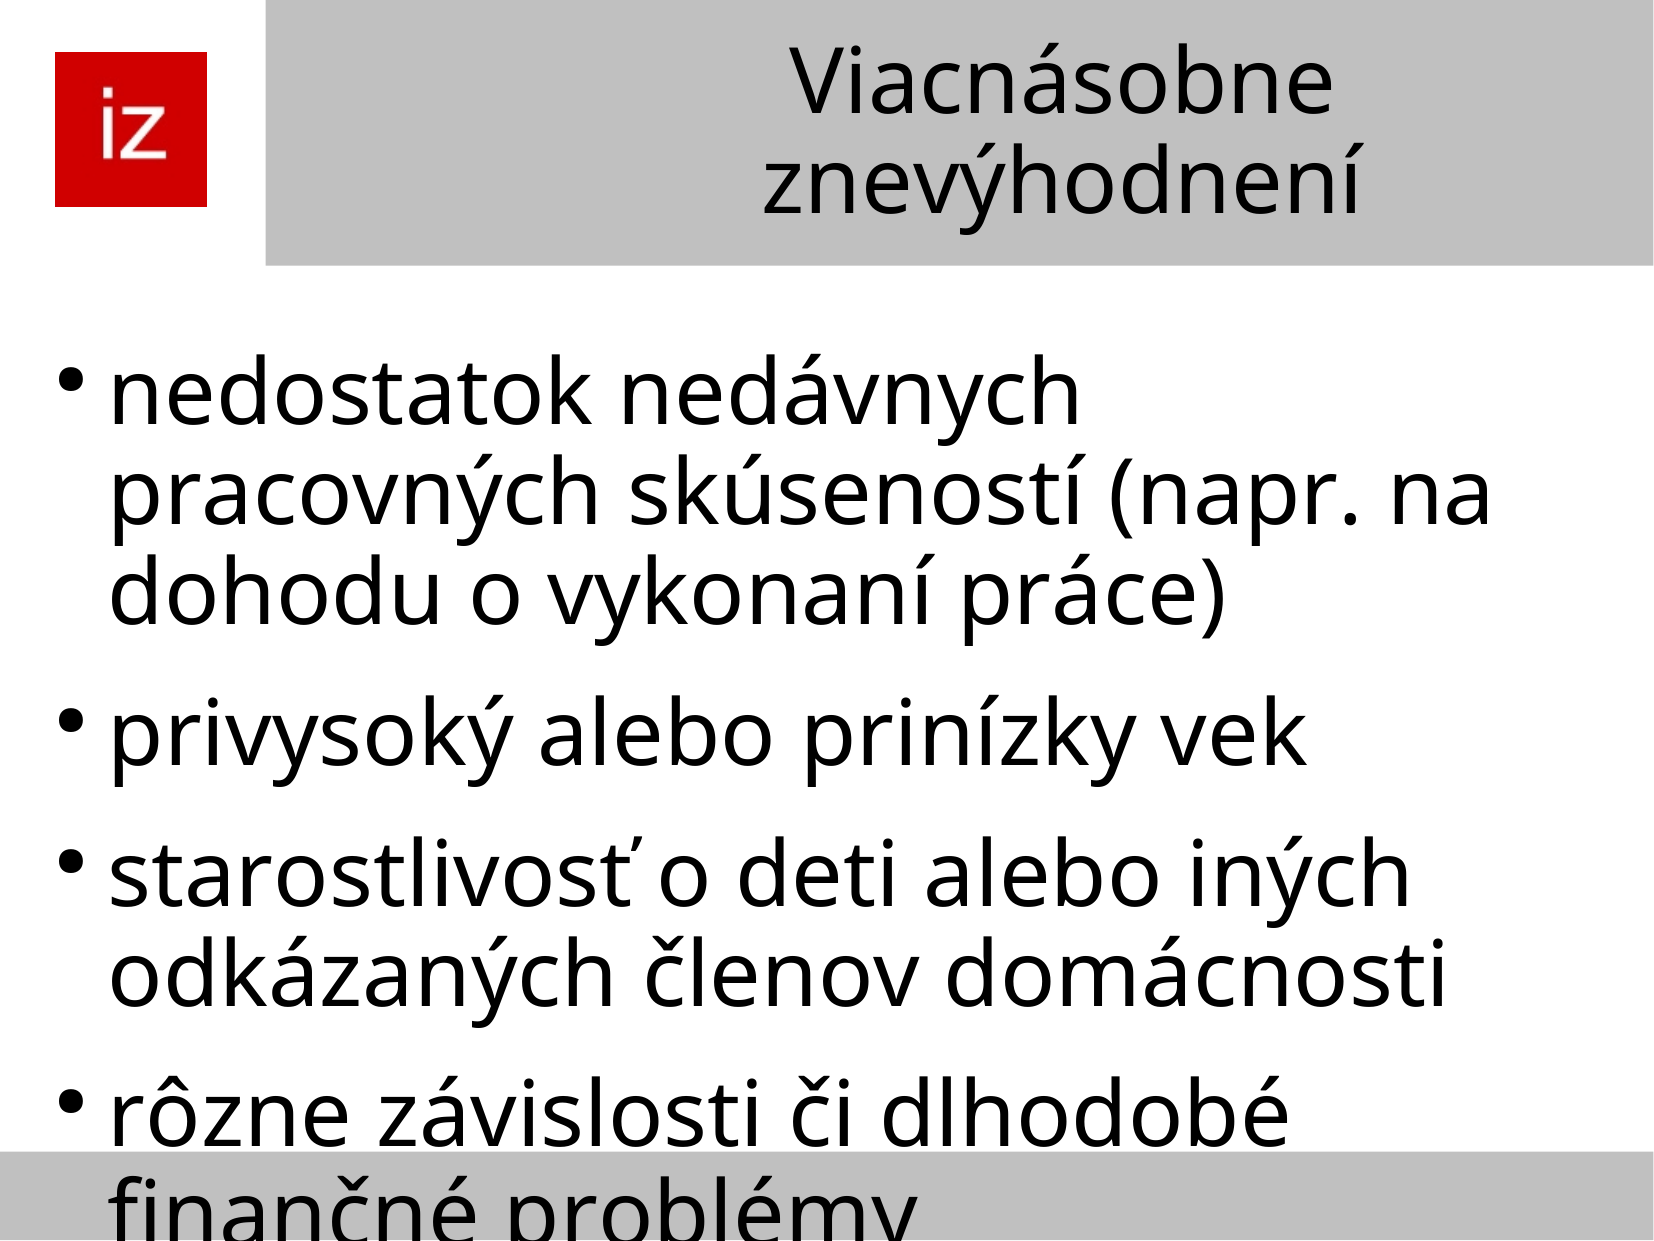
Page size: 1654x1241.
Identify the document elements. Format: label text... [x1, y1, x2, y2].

list nedostatok nedávnych pracovných skúseností (napr. na dohodu o vykonaní práce) privysoký alebo prinízky vek starostlivosť o deti alebo iných odkázaných členov domácnosti rôzne závislosti či dlhodobé finančné problémy [0, 344, 1533, 1136]
picture [55, 52, 207, 207]
title Viacnásobne znevýhodnení [561, 29, 1565, 237]
